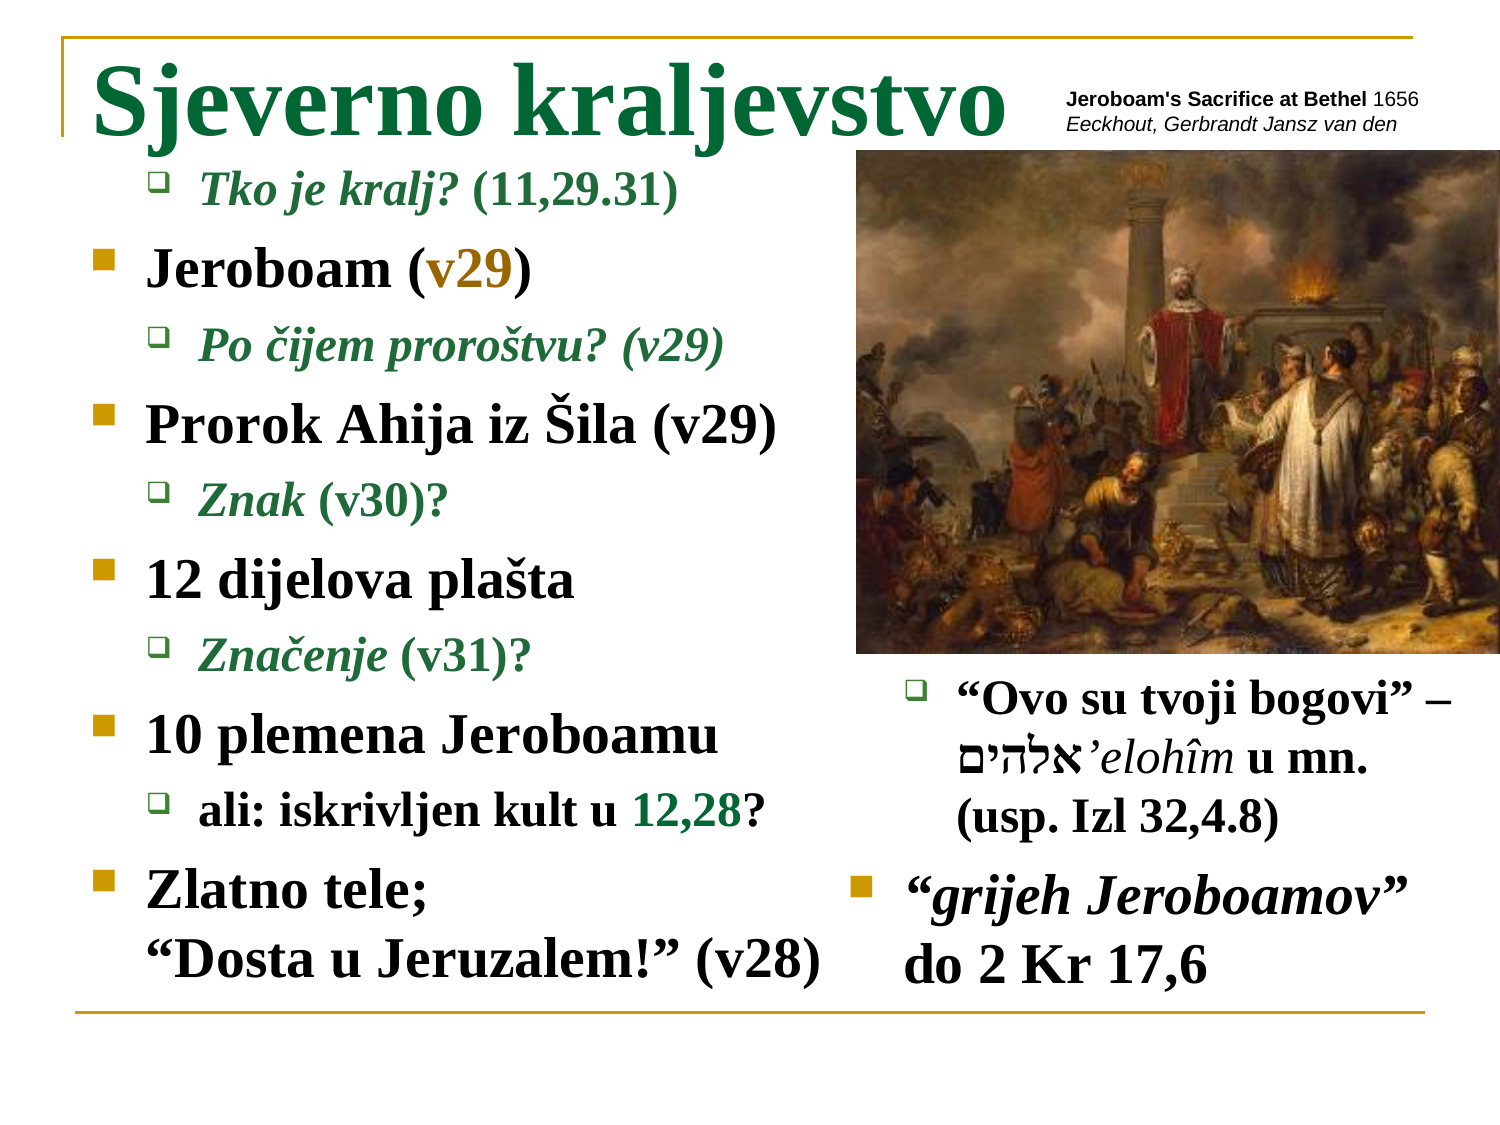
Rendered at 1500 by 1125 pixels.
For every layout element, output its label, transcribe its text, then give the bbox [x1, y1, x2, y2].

title Sjeverno kraljevstvo [76, 0, 1427, 150]
text_box Jeroboam's Sacrifice at Bethel 1656 Eeckhout, Gerbrandt Jansz van den [1051, 78, 1500, 144]
list “Ovo su tvoji bogovi” – אלהים’elohîm u mn. (usp. Izl 32,4.8) “grijeh Jeroboamov” do 2 Kr 17,6 [832, 657, 1472, 1006]
list Tko je kralj? (11,29.31) Jeroboam (v29) Po čijem proroštvu? (v29) Prorok Ahija iz Šila (v29) Znak (v30)? 12 dijelova plašta Značenje (v31)? 10 plemena Jeroboamu ali: iskrivljen kult u 12,28? Zlatno tele; “Dosta u Jeruzalem!” (v28) [74, 148, 857, 1006]
picture [856, 150, 1500, 654]
